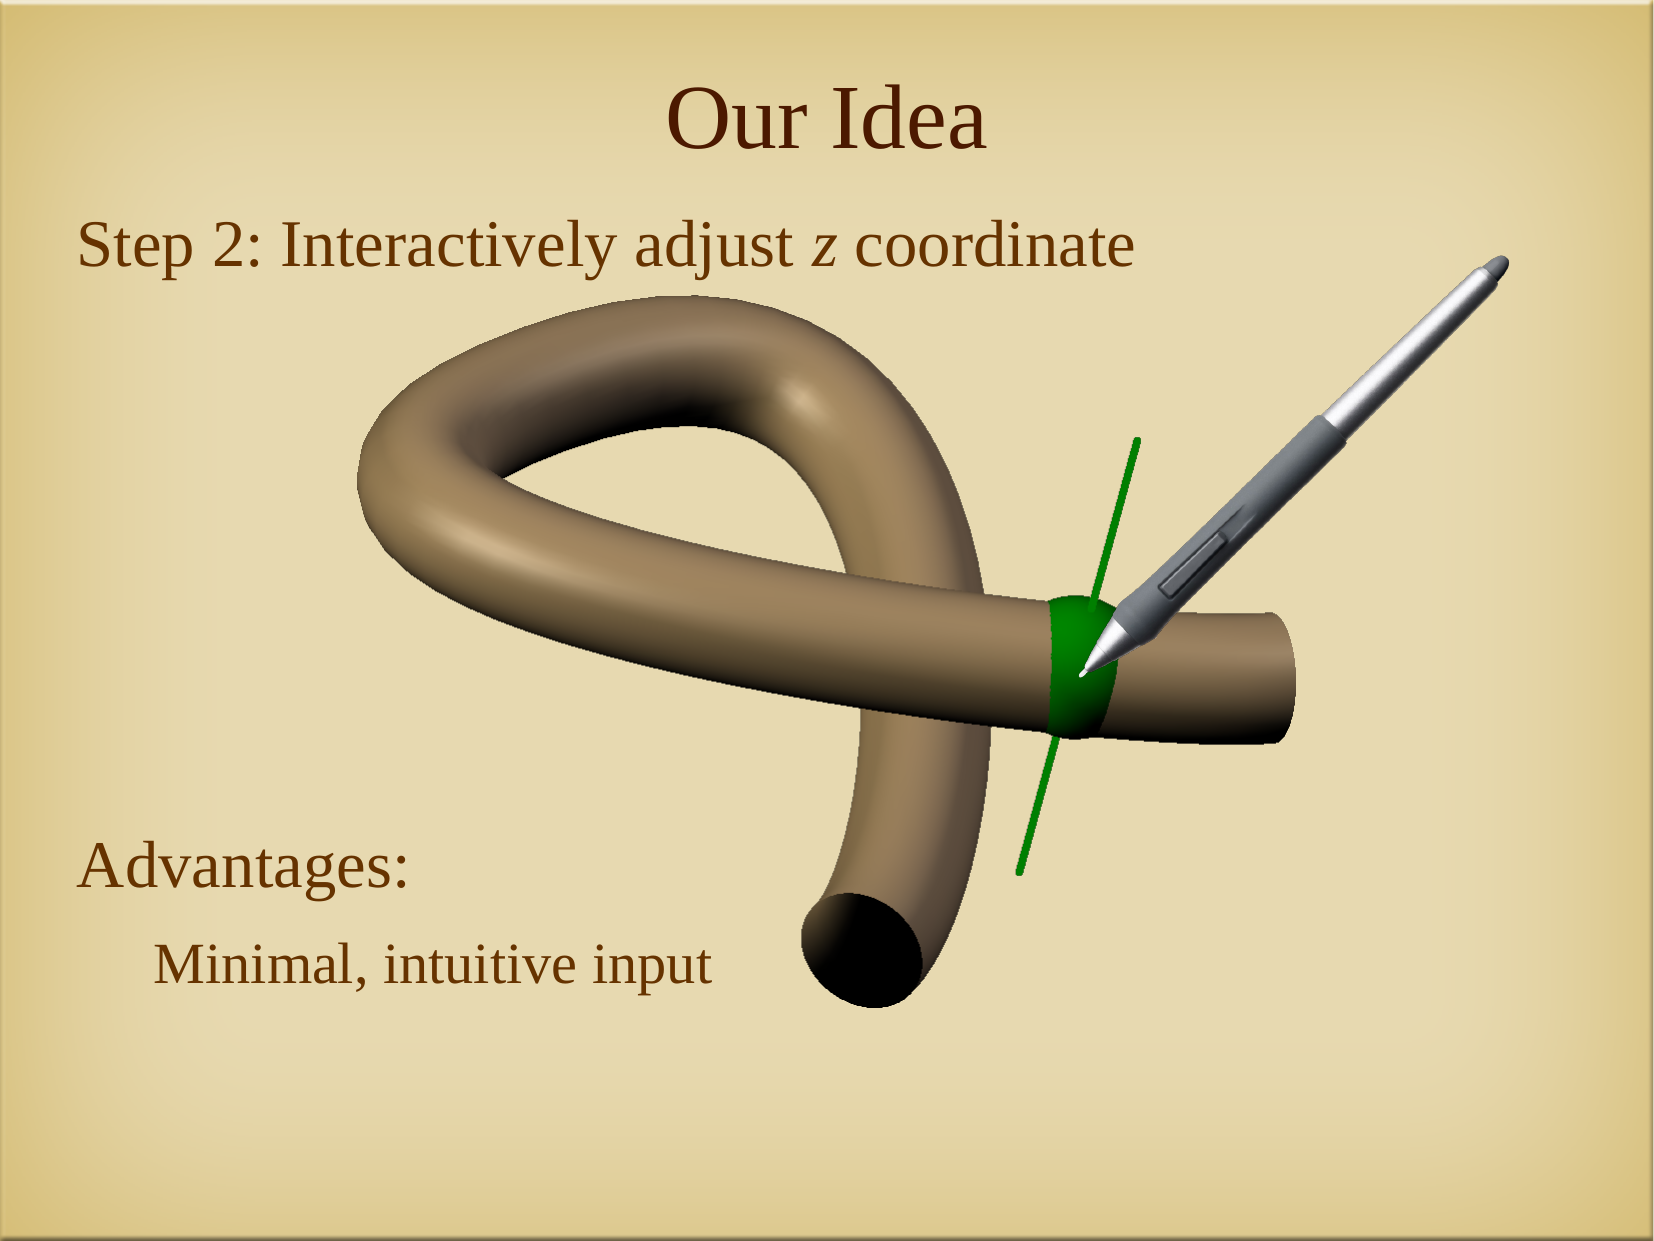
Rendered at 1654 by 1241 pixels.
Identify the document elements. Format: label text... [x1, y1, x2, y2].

list Step 2: Interactively adjust z coordinate Advantages: Minimal, intuitive input [59, 206, 1595, 1182]
picture [0, 0, 1654, 1241]
title Our Idea [59, 58, 1595, 178]
